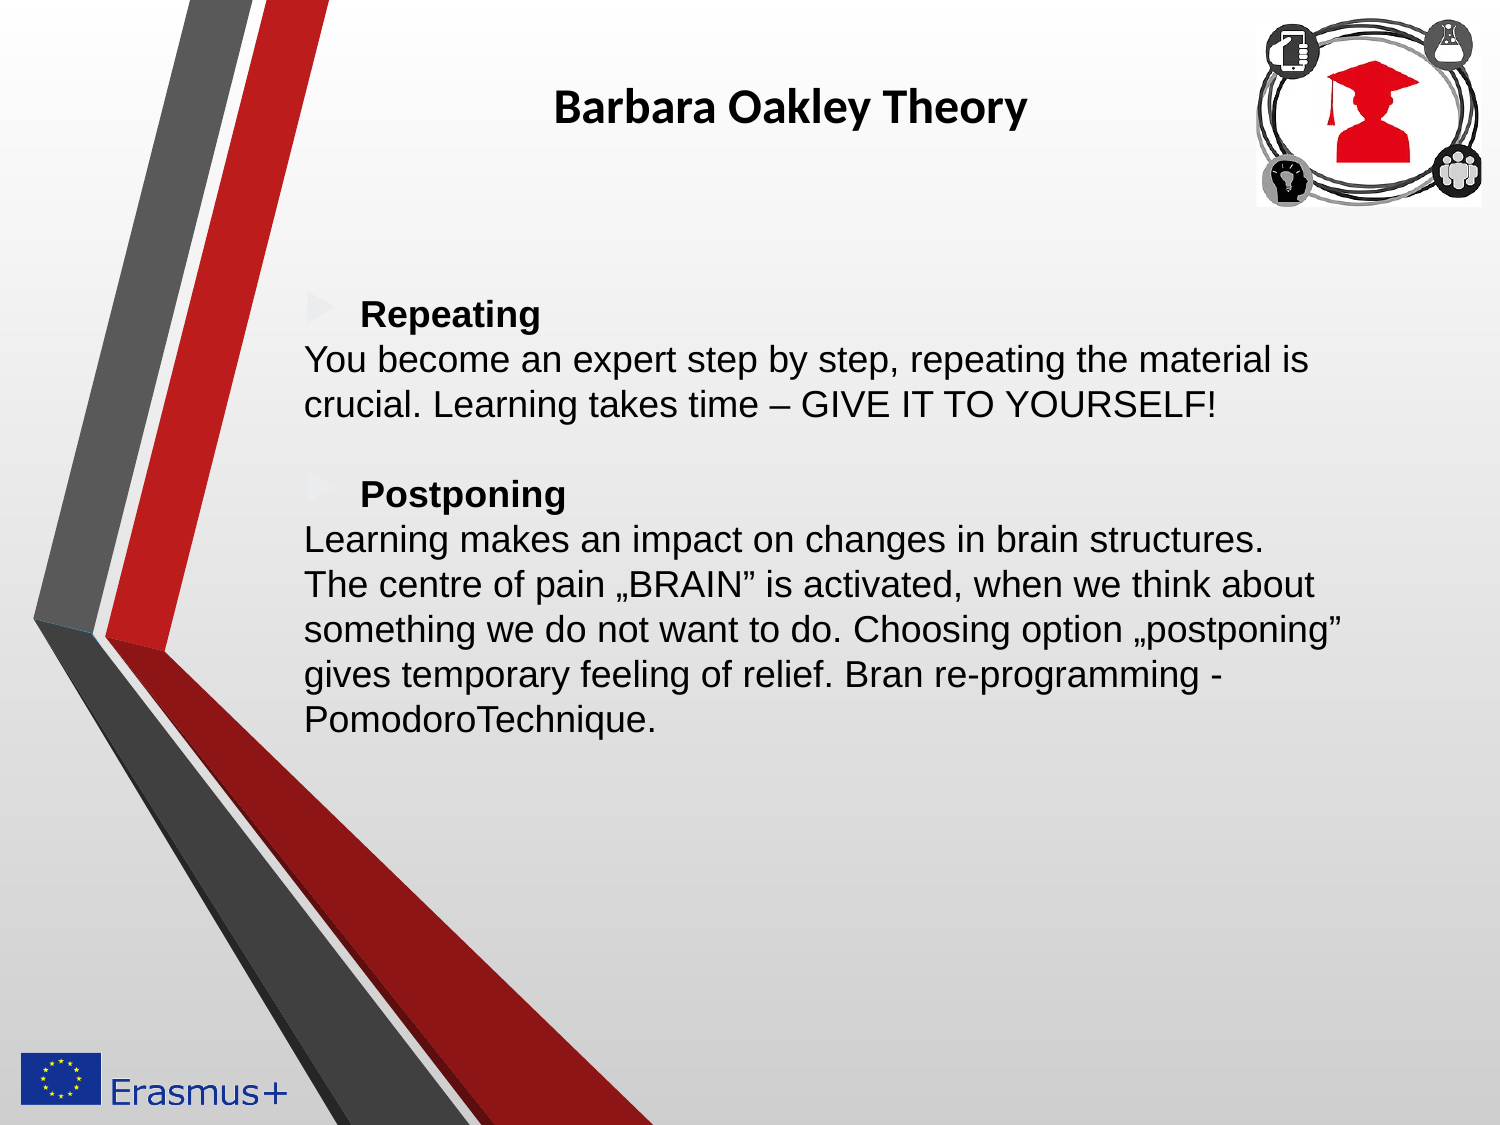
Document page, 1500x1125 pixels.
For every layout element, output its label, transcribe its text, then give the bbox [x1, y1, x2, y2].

text_box Repeating You become an expert step by step, repeating the material is crucial. Learning takes time – GIVE IT TO YOURSELF! Postponing Learning makes an impact on changes in brain structures. The centre of pain „BRAIN” is activated, when we think about something we do not want to do. Choosing option „postponing” gives temporary feeling of relief. Bran re-programming - PomodoroTechnique. [289, 282, 1376, 748]
text_box Barbara Oakley Theory [324, 66, 1256, 142]
picture [1256, 18, 1482, 207]
chart [1257, 19, 1483, 209]
picture [5, 1037, 302, 1120]
